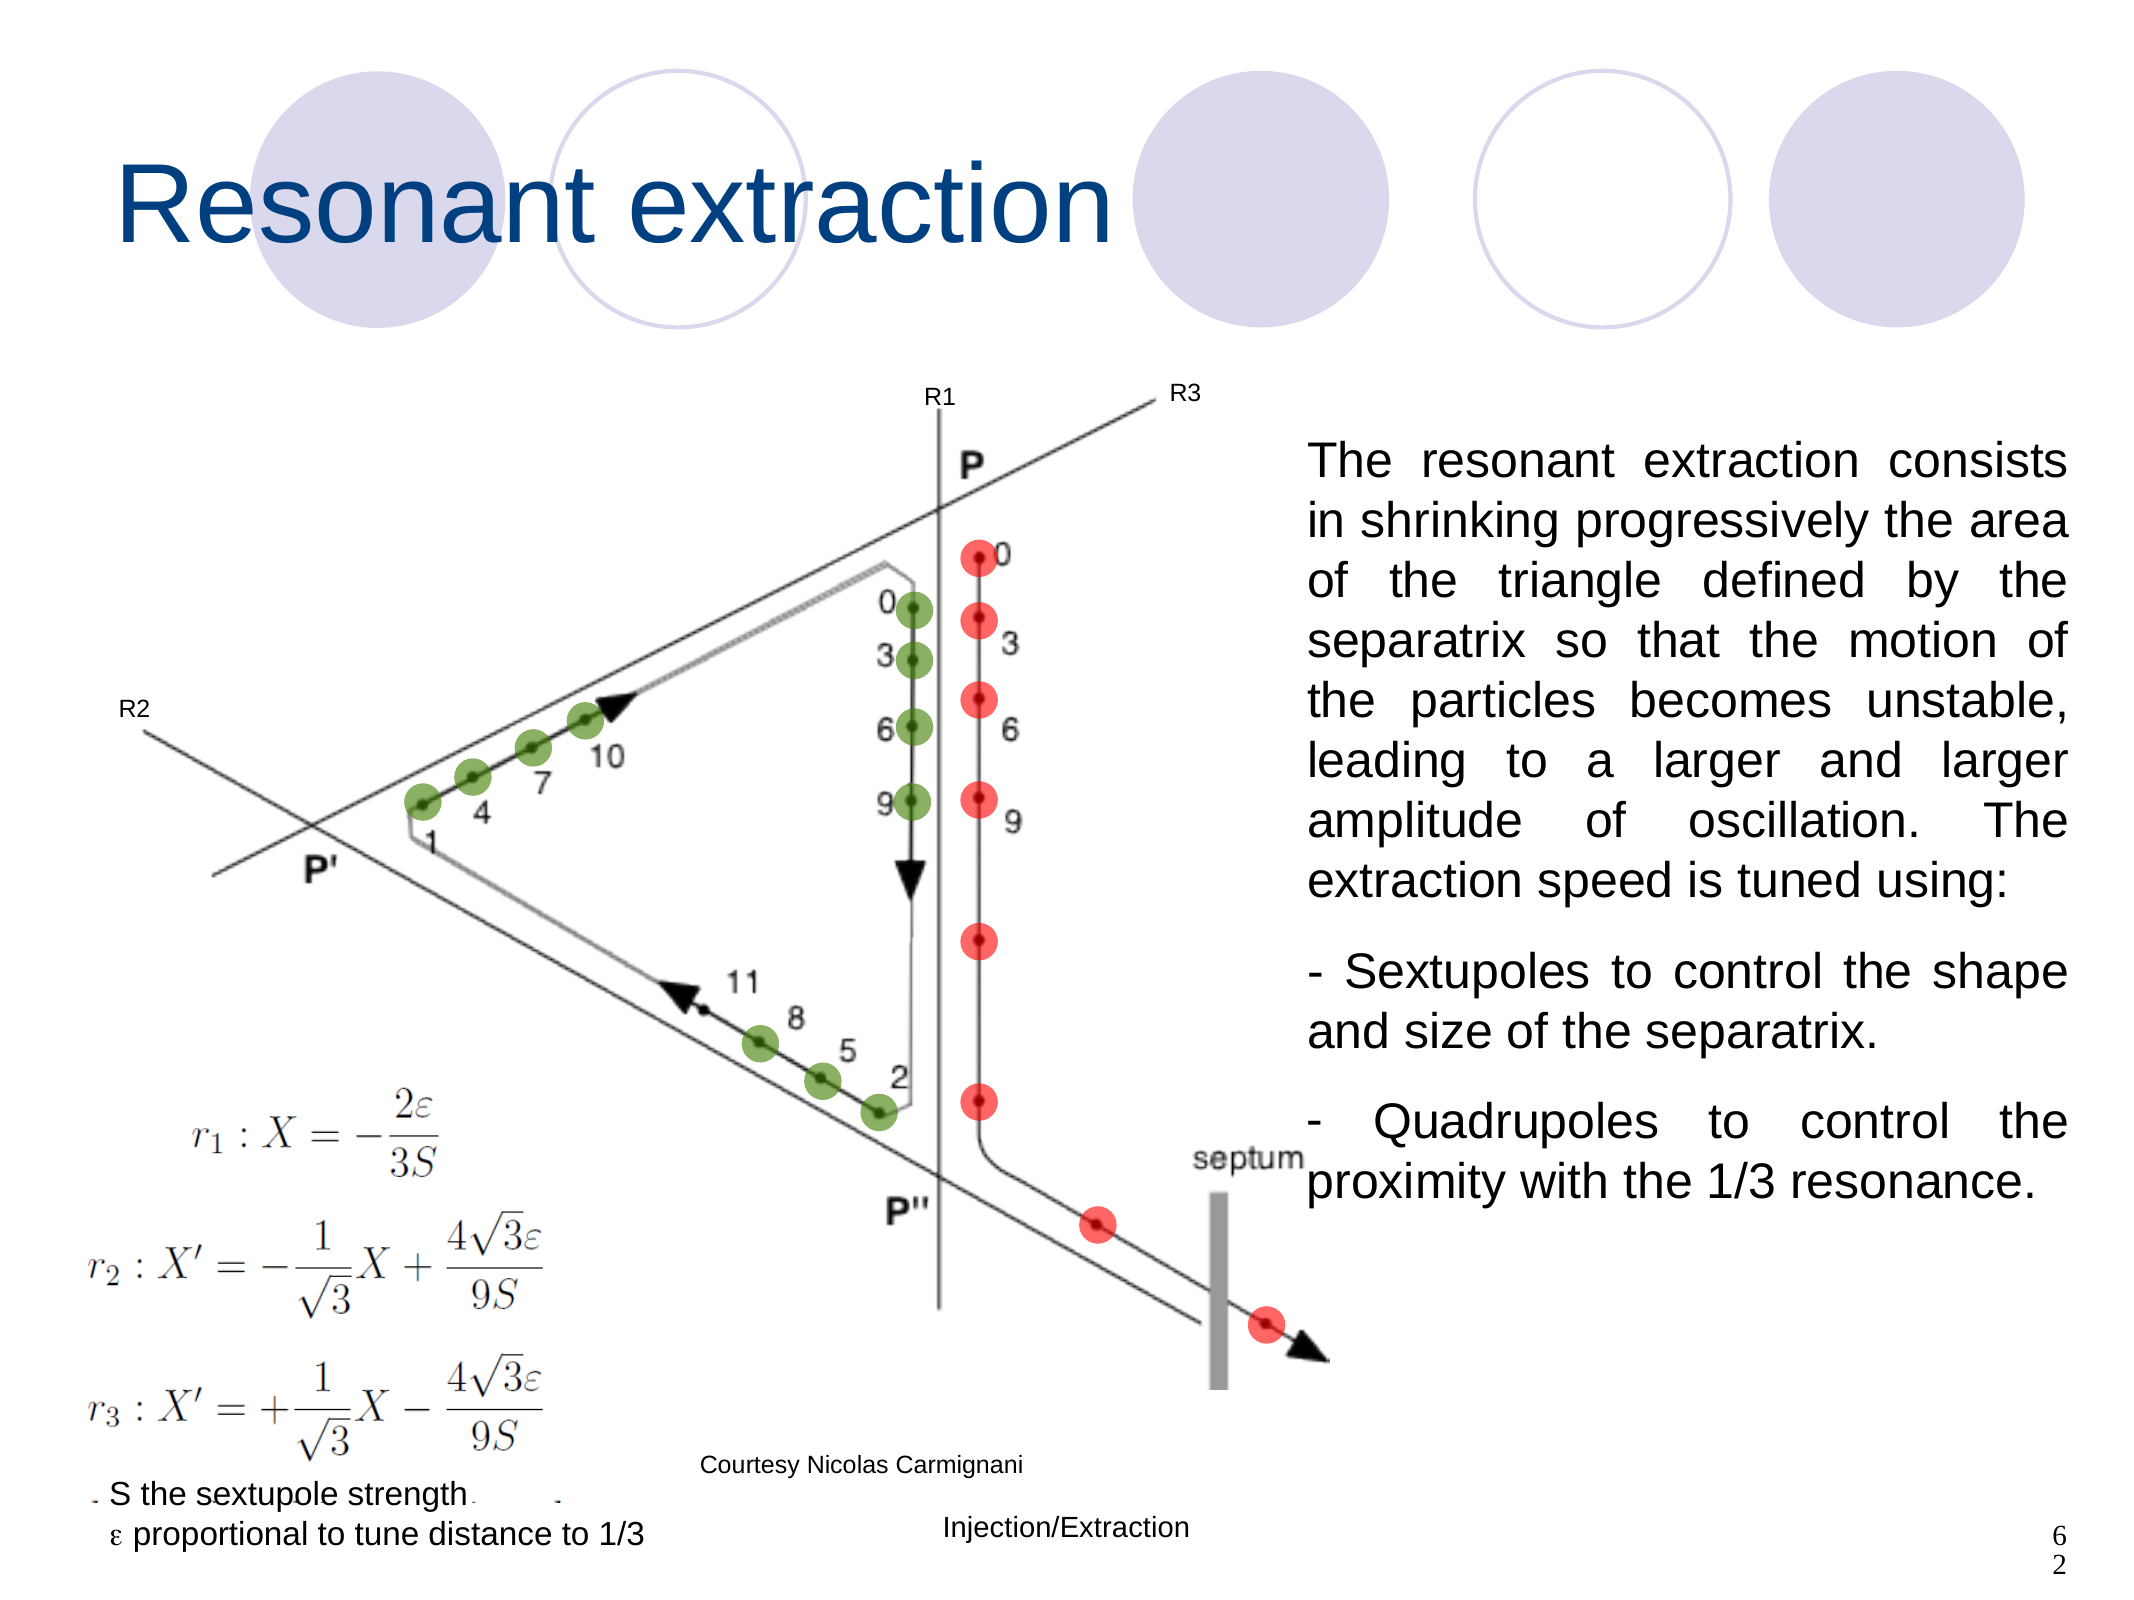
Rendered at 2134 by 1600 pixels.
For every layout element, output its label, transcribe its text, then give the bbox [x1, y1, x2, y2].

text_box [960, 681, 998, 719]
text_box [454, 758, 492, 796]
title Resonant extraction [106, 21, 2028, 374]
text_box R2 [103, 685, 166, 730]
text_box [514, 729, 553, 767]
text_box [960, 781, 998, 819]
text_box [566, 702, 605, 740]
text_box S the sextupole strength e proportional to tune distance to 1/3 [94, 1464, 678, 1560]
text_box [960, 1083, 998, 1121]
text_box Courtesy Nicolas Carmignani [685, 1440, 1039, 1486]
text_box [1247, 1306, 1286, 1344]
text_box [741, 1024, 780, 1063]
text_box [895, 591, 934, 630]
text_box [960, 602, 998, 640]
picture [47, 308, 1330, 1503]
text_box [895, 641, 934, 680]
text_box The resonant extraction consists in shrinking progressively the area of the triangle defined by the separatrix so that the motion of the particles becomes unstable, leading to a larger and larger amplitude of oscillation. The extraction speed is tuned using: - Sextupoles to control the shape and size of the separatrix. Quadrupoles to control the proximity with the 1/3 resonance. [1330, 427, 2080, 859]
text_box [804, 1062, 842, 1101]
text_box R3 [1154, 368, 1217, 414]
text_box [860, 1093, 898, 1132]
text_box [1079, 1206, 1117, 1244]
text_box R1 [909, 373, 972, 418]
text_box [404, 783, 442, 821]
text_box [960, 539, 998, 578]
text_box [893, 783, 932, 821]
text_box [895, 708, 934, 746]
text_box [960, 922, 998, 961]
